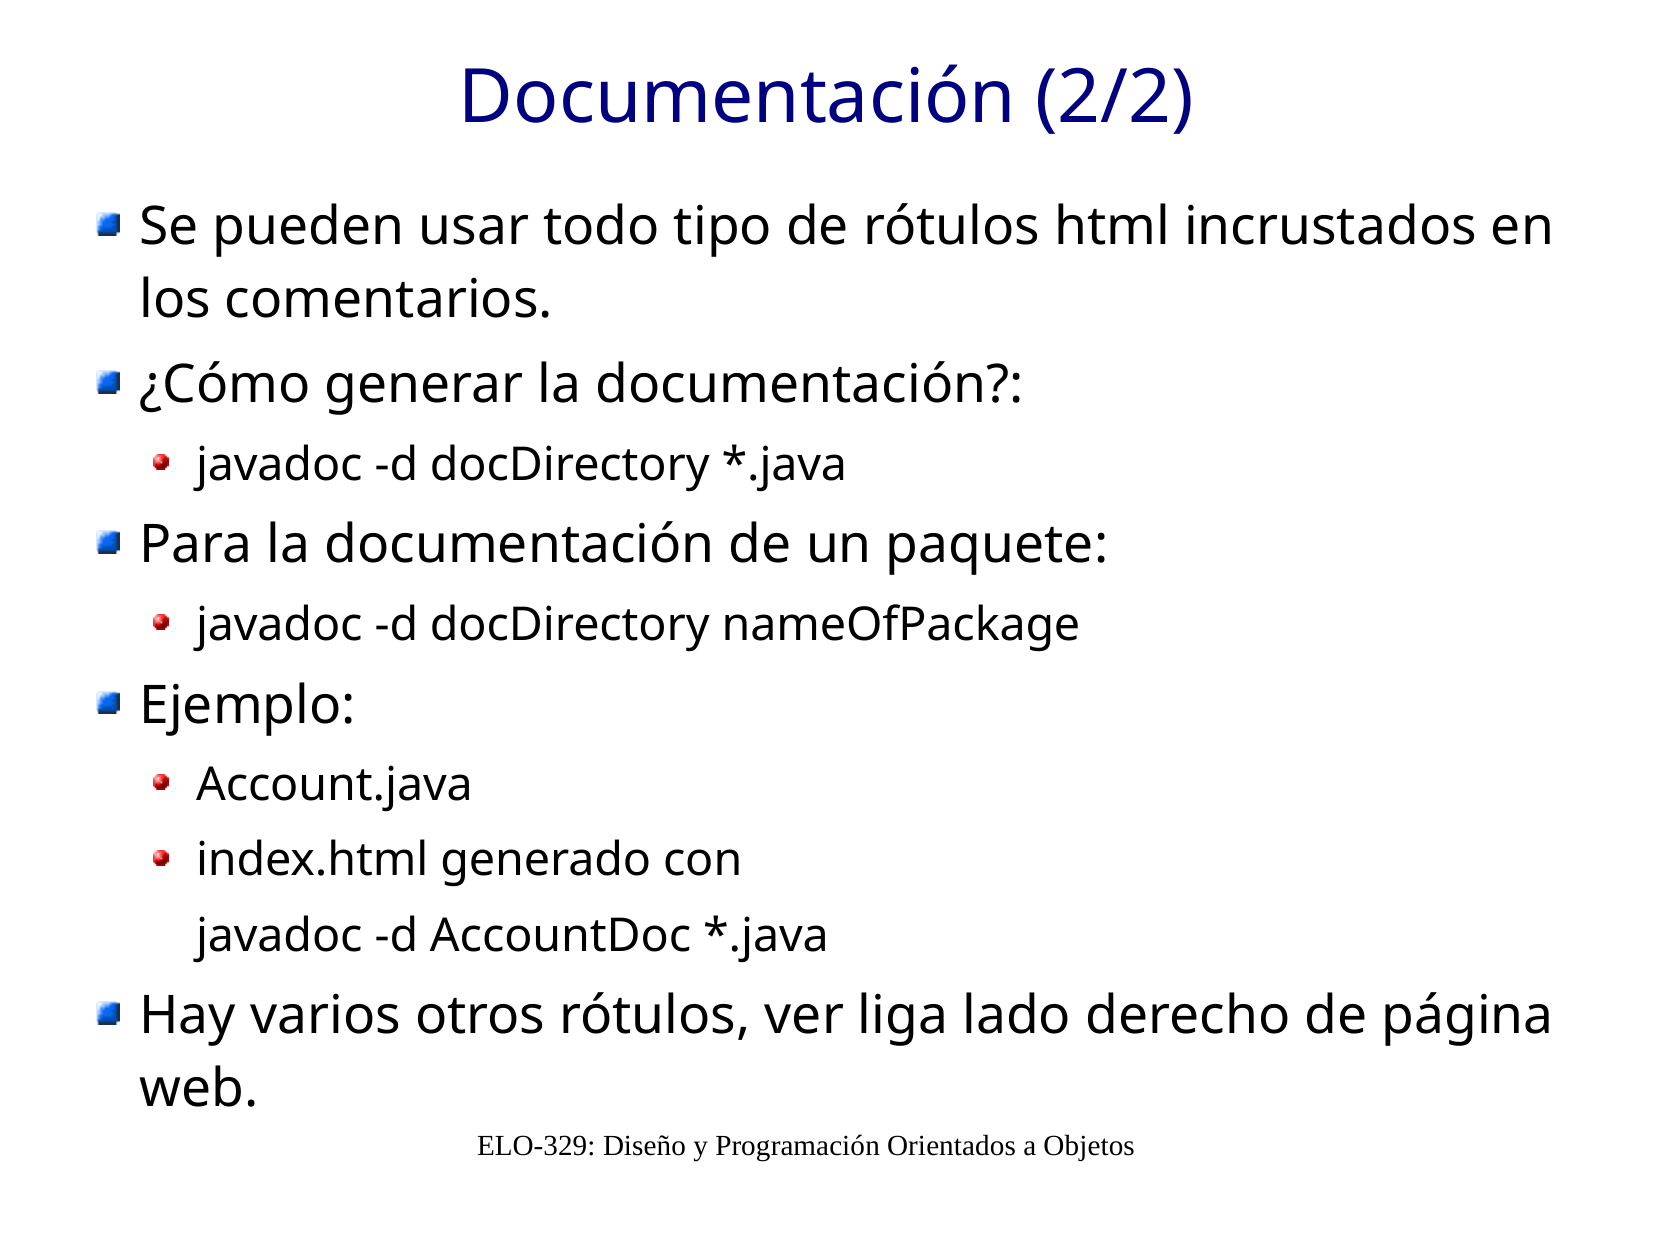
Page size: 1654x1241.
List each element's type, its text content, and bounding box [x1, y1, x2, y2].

list Se pueden usar todo tipo de rótulos html incrustados en los comentarios. ¿Cómo generar la documentación?: javadoc -d docDirectory *.java Para la documentación de un paquete: javadoc -d docDirectory nameOfPackage Ejemplo: Account.java index.html generado con javadoc -d AccountDoc *.java Hay varios otros rótulos, ver liga lado derecho de página web. [82, 187, 1613, 1126]
title Documentación (2/2) [82, 43, 1571, 145]
